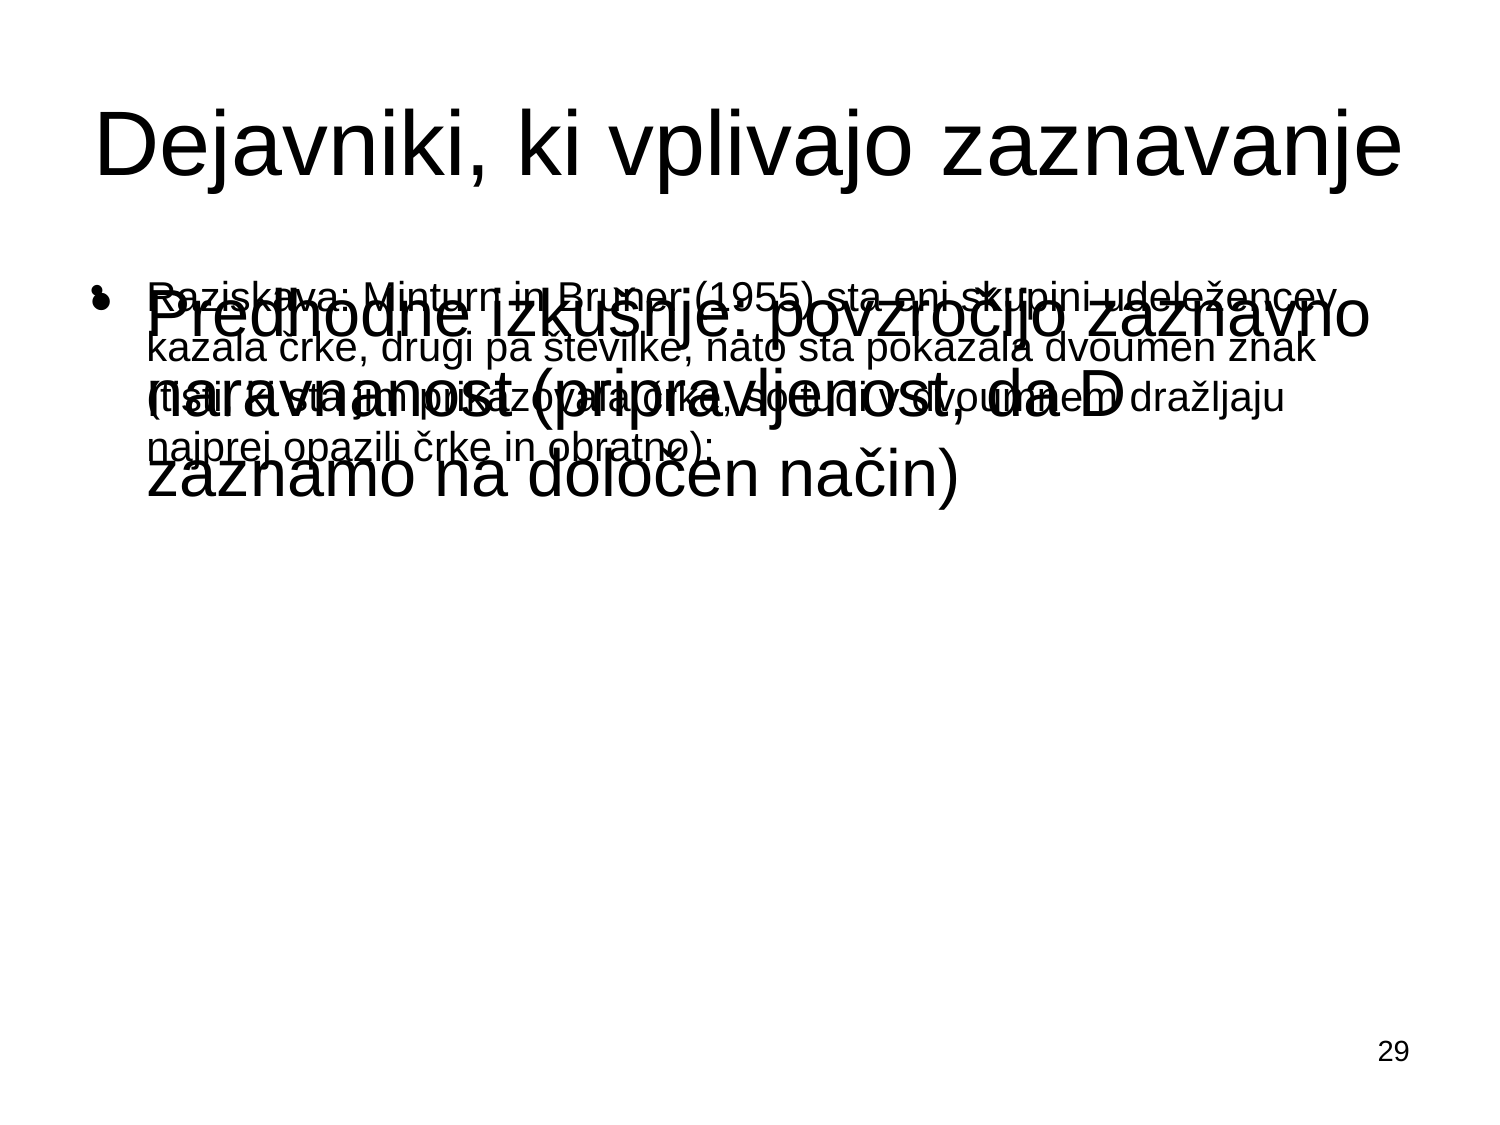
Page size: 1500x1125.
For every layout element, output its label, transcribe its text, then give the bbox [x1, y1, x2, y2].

slide_number <number> [1074, 1024, 1425, 1103]
title Dejavniki, ki vplivajo zaznavanje [75, 45, 1425, 233]
list Raziskava: Minturn in Bruner (1955) sta eni skupini udeležencev kazala črke, drugi pa številke, nato sta pokazala dvoumen znak (tisti, ki sta jim prikazovala črke, so tudi v dvoumnem dražljaju najprej opazili črke in obratno): [75, 262, 1425, 1005]
